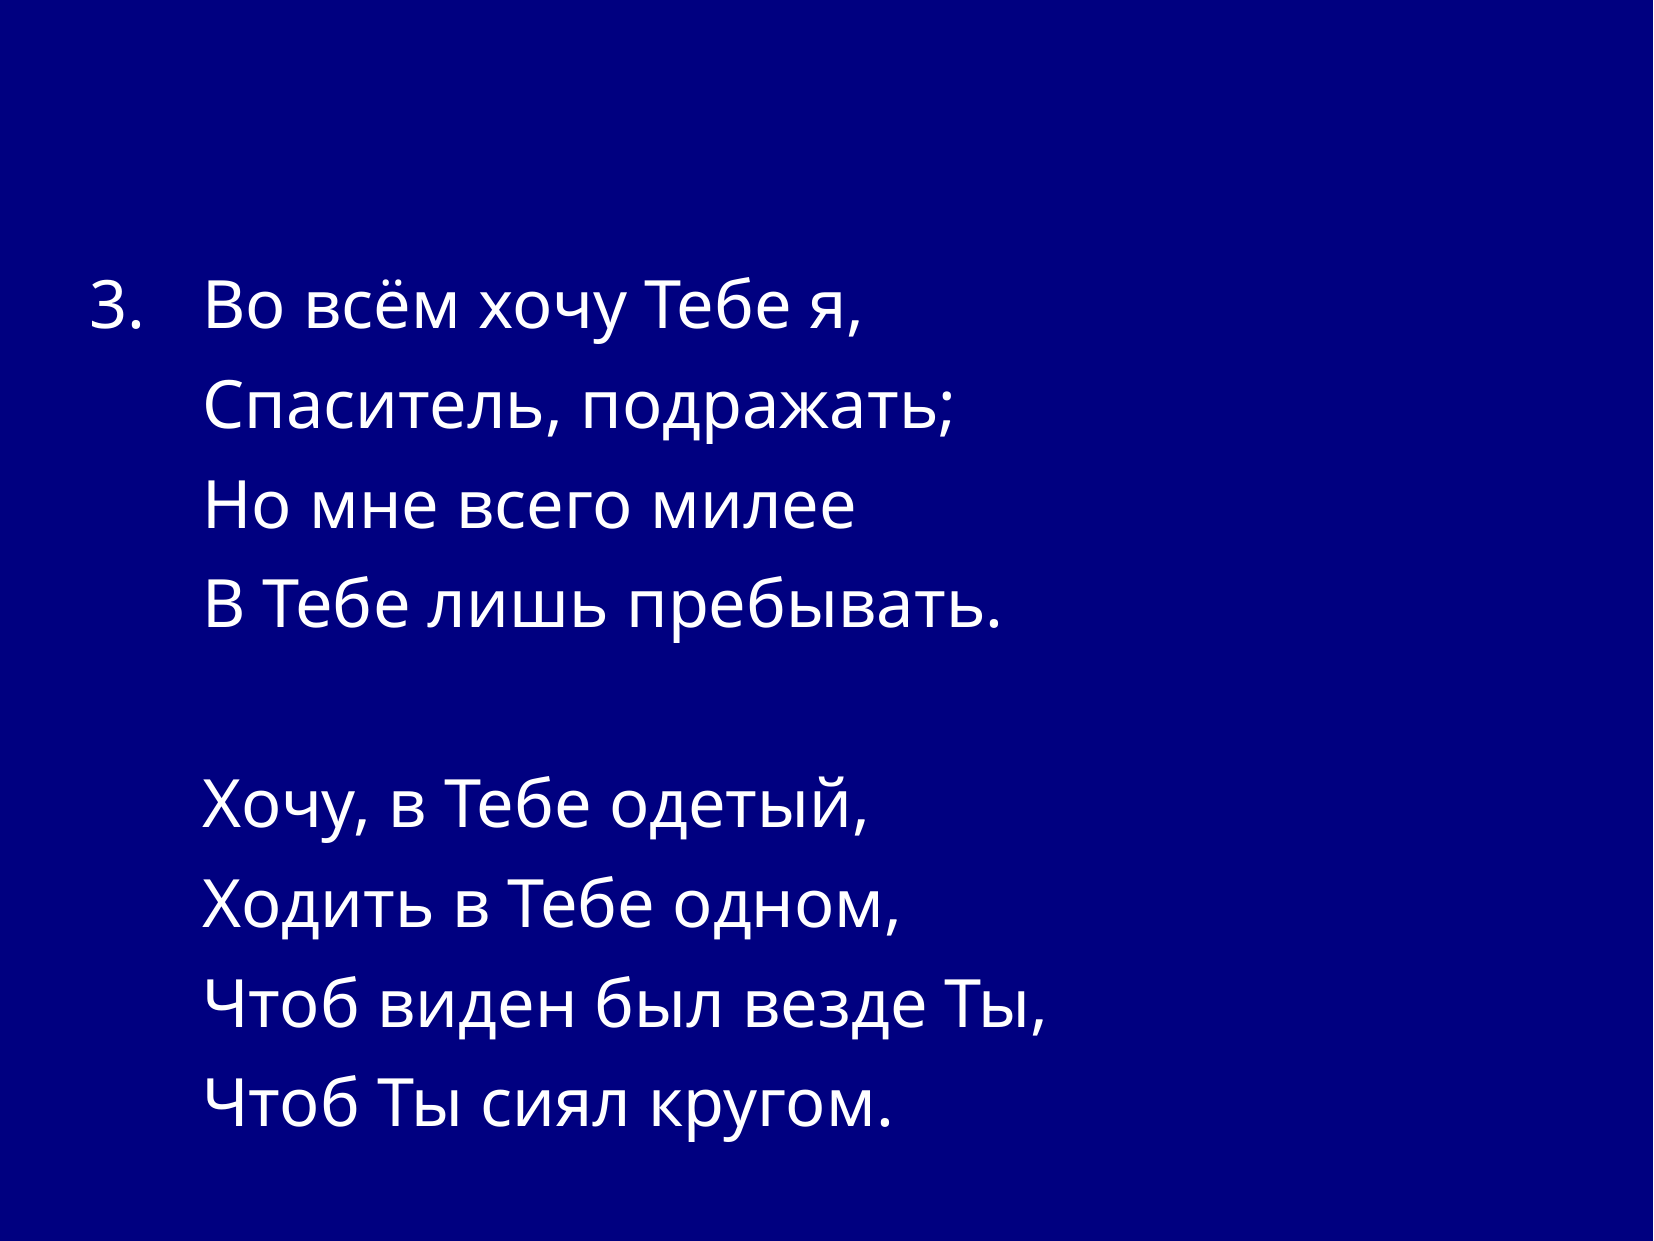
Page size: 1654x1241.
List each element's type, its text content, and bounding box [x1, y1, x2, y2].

text_box 3. Во всём хочу Тебе я, Спаситель, подражать; Но мне всего милее В Тебе лишь пребывать. Хочу, в Тебе одетый, Ходить в Тебе одном, Чтоб виден был везде Ты, Чтоб Ты сиял кругом. [75, 150, 1576, 1163]
